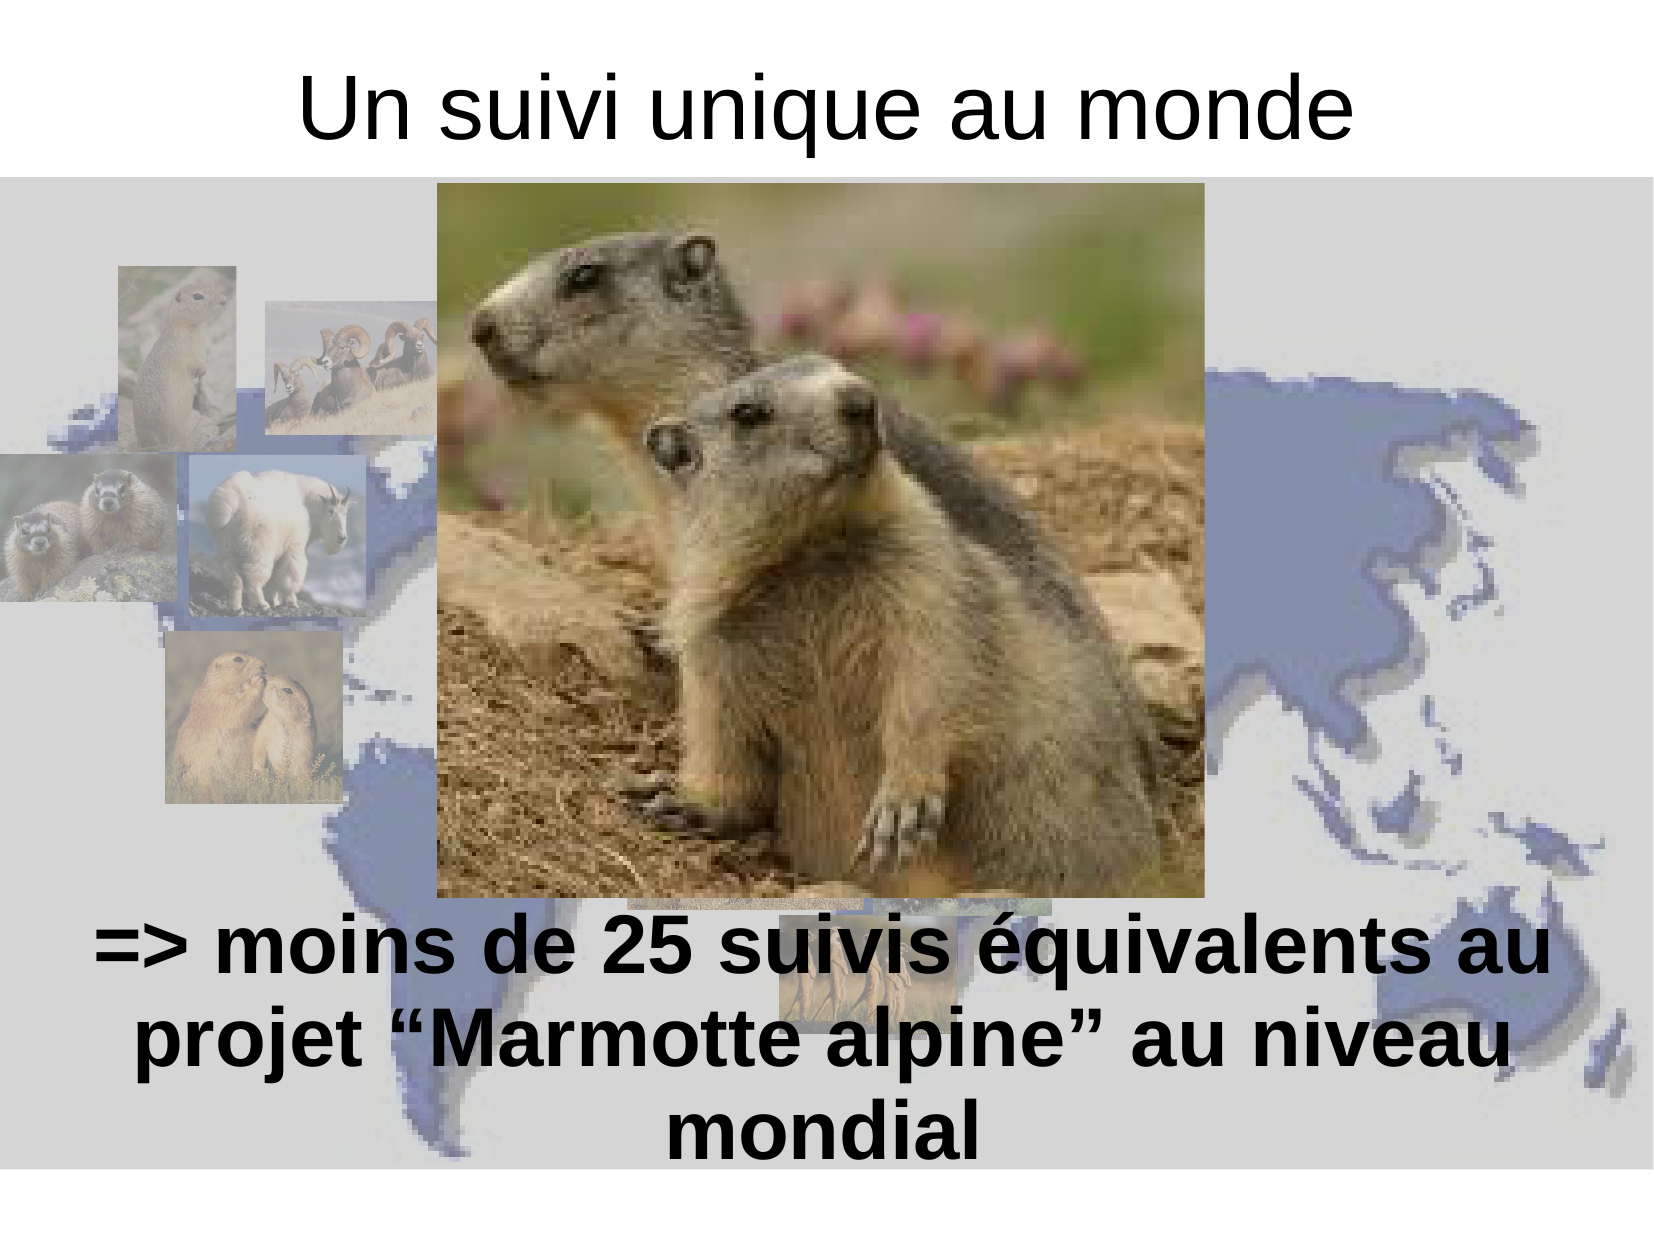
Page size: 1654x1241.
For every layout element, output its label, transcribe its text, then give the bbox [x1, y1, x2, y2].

picture [437, 183, 1205, 885]
text_box [0, 177, 1653, 1169]
title Un suivi unique au monde [82, 2, 1571, 177]
text_box => moins de 25 suivis équivalents au projet “Marmotte alpine” au niveau mondial [5, 885, 1642, 1180]
